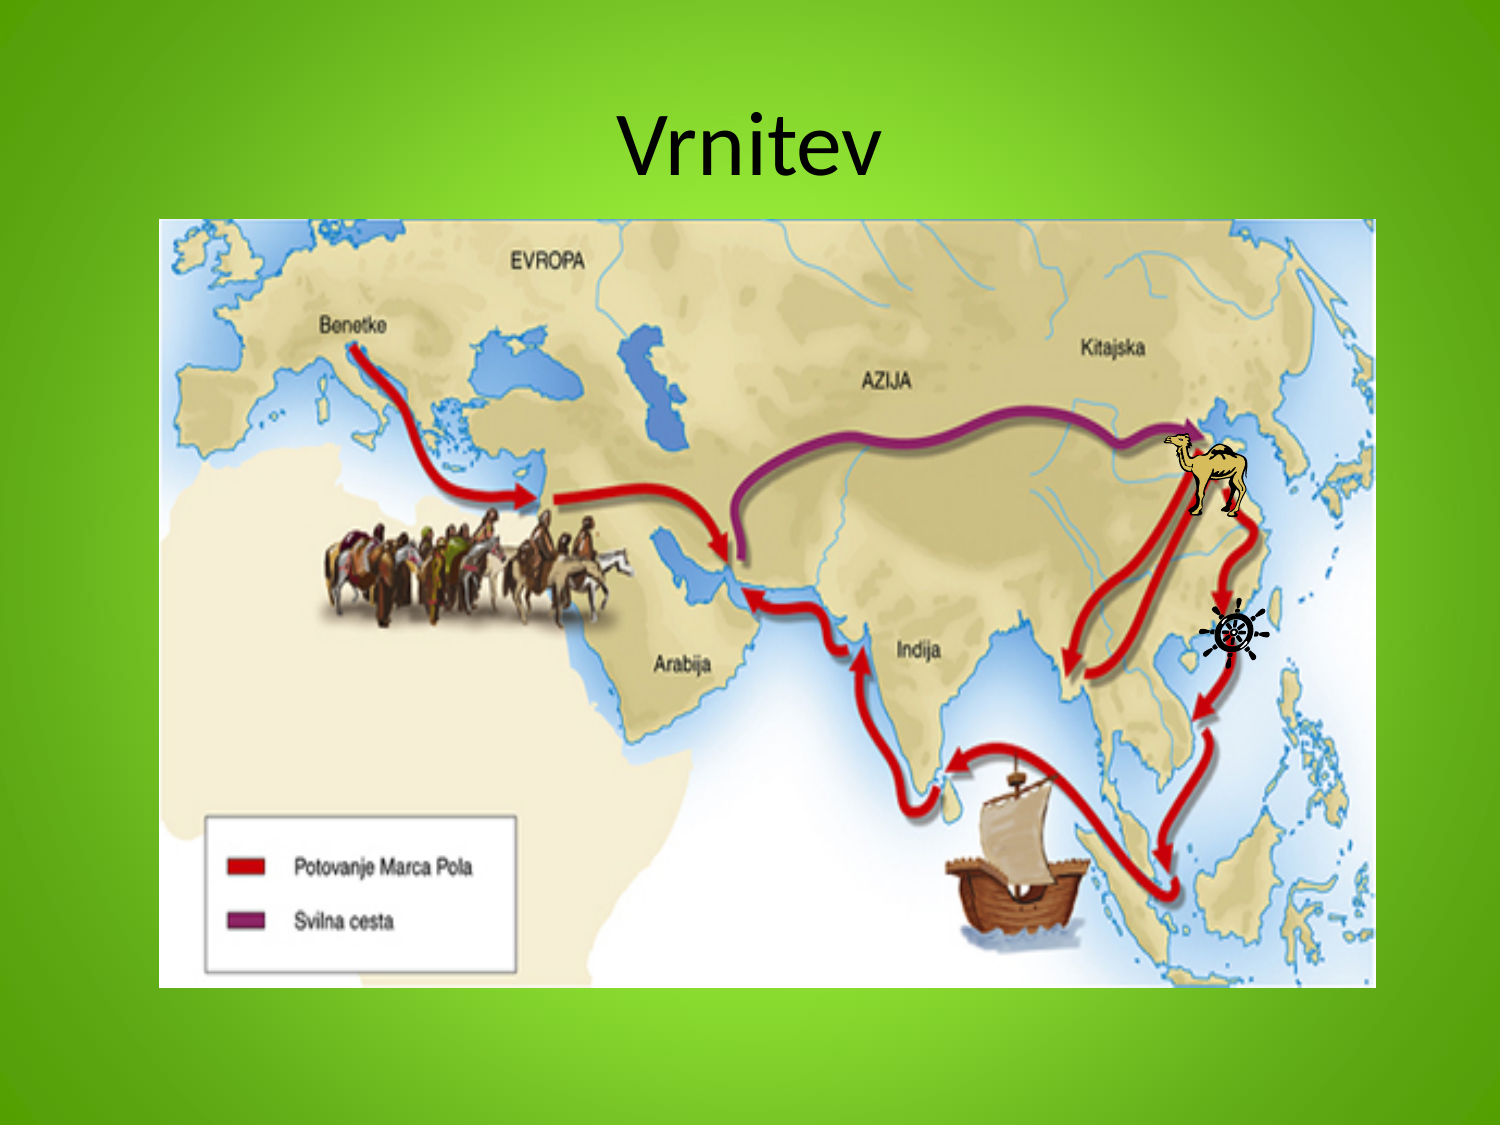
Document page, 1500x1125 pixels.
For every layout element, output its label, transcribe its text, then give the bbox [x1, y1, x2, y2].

title Vrnitev [75, 45, 1425, 233]
picture [0, 0, 1500, 1125]
